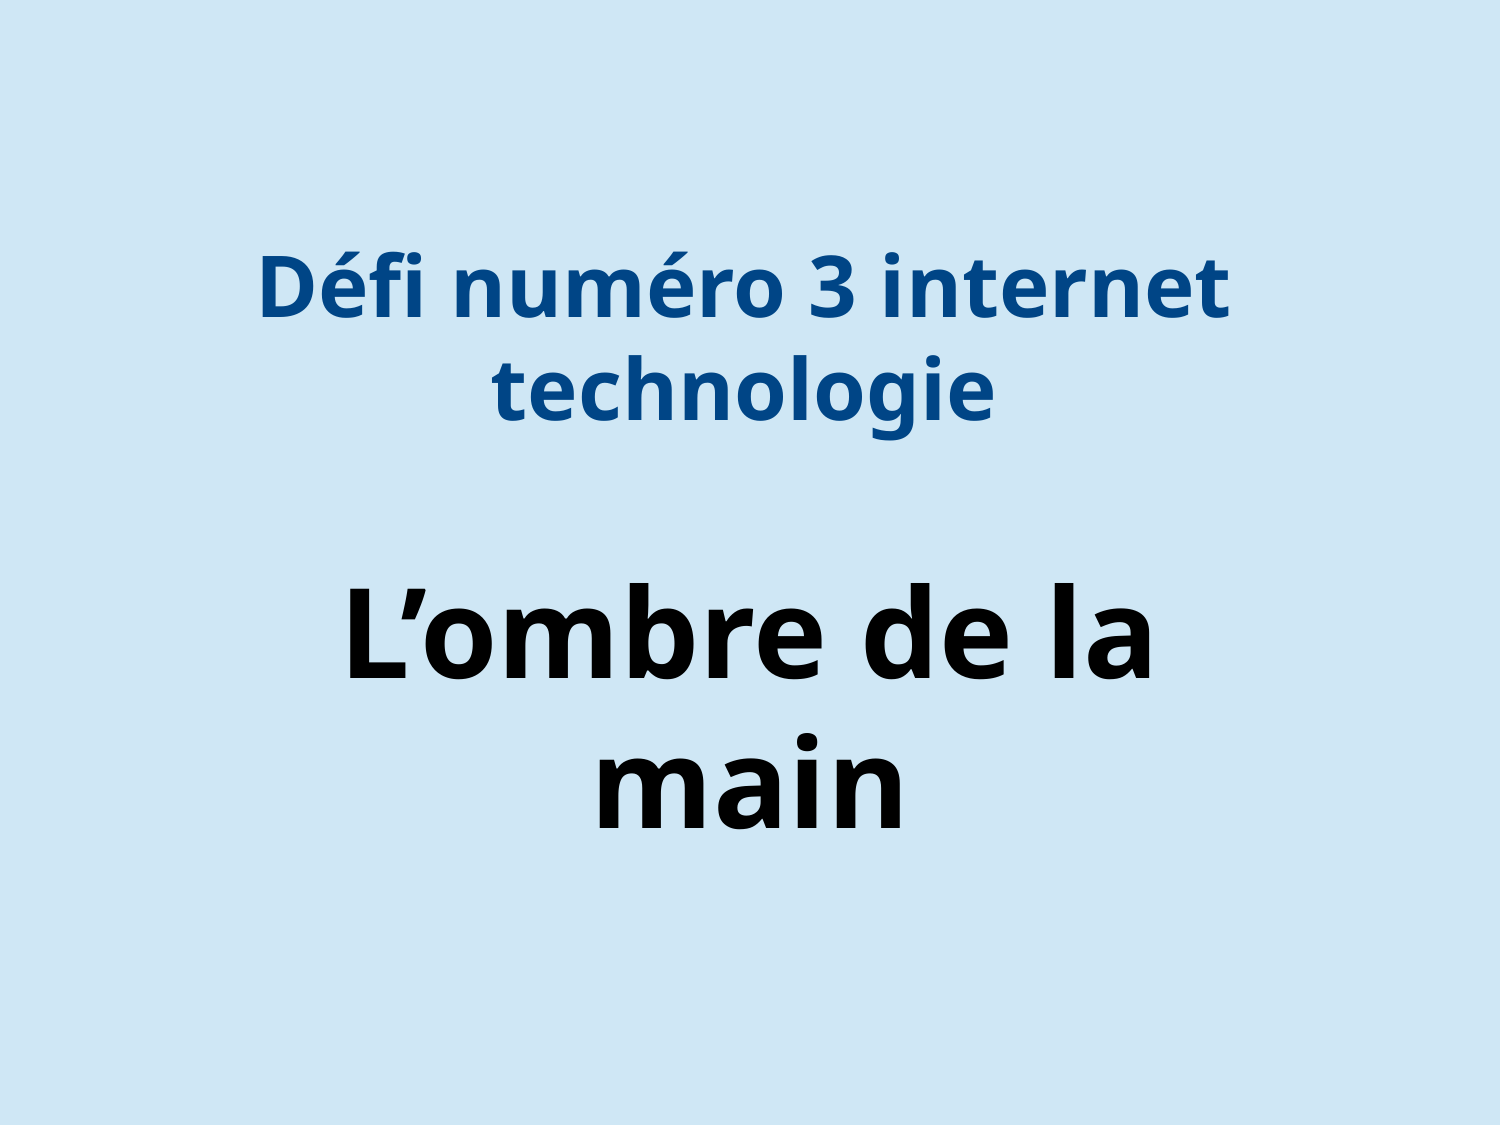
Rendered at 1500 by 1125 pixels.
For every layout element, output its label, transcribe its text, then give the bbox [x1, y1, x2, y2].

subtitle L’ombre de la main [225, 546, 1275, 834]
title Défi numéro 3 internet technologie [69, 224, 1420, 525]
